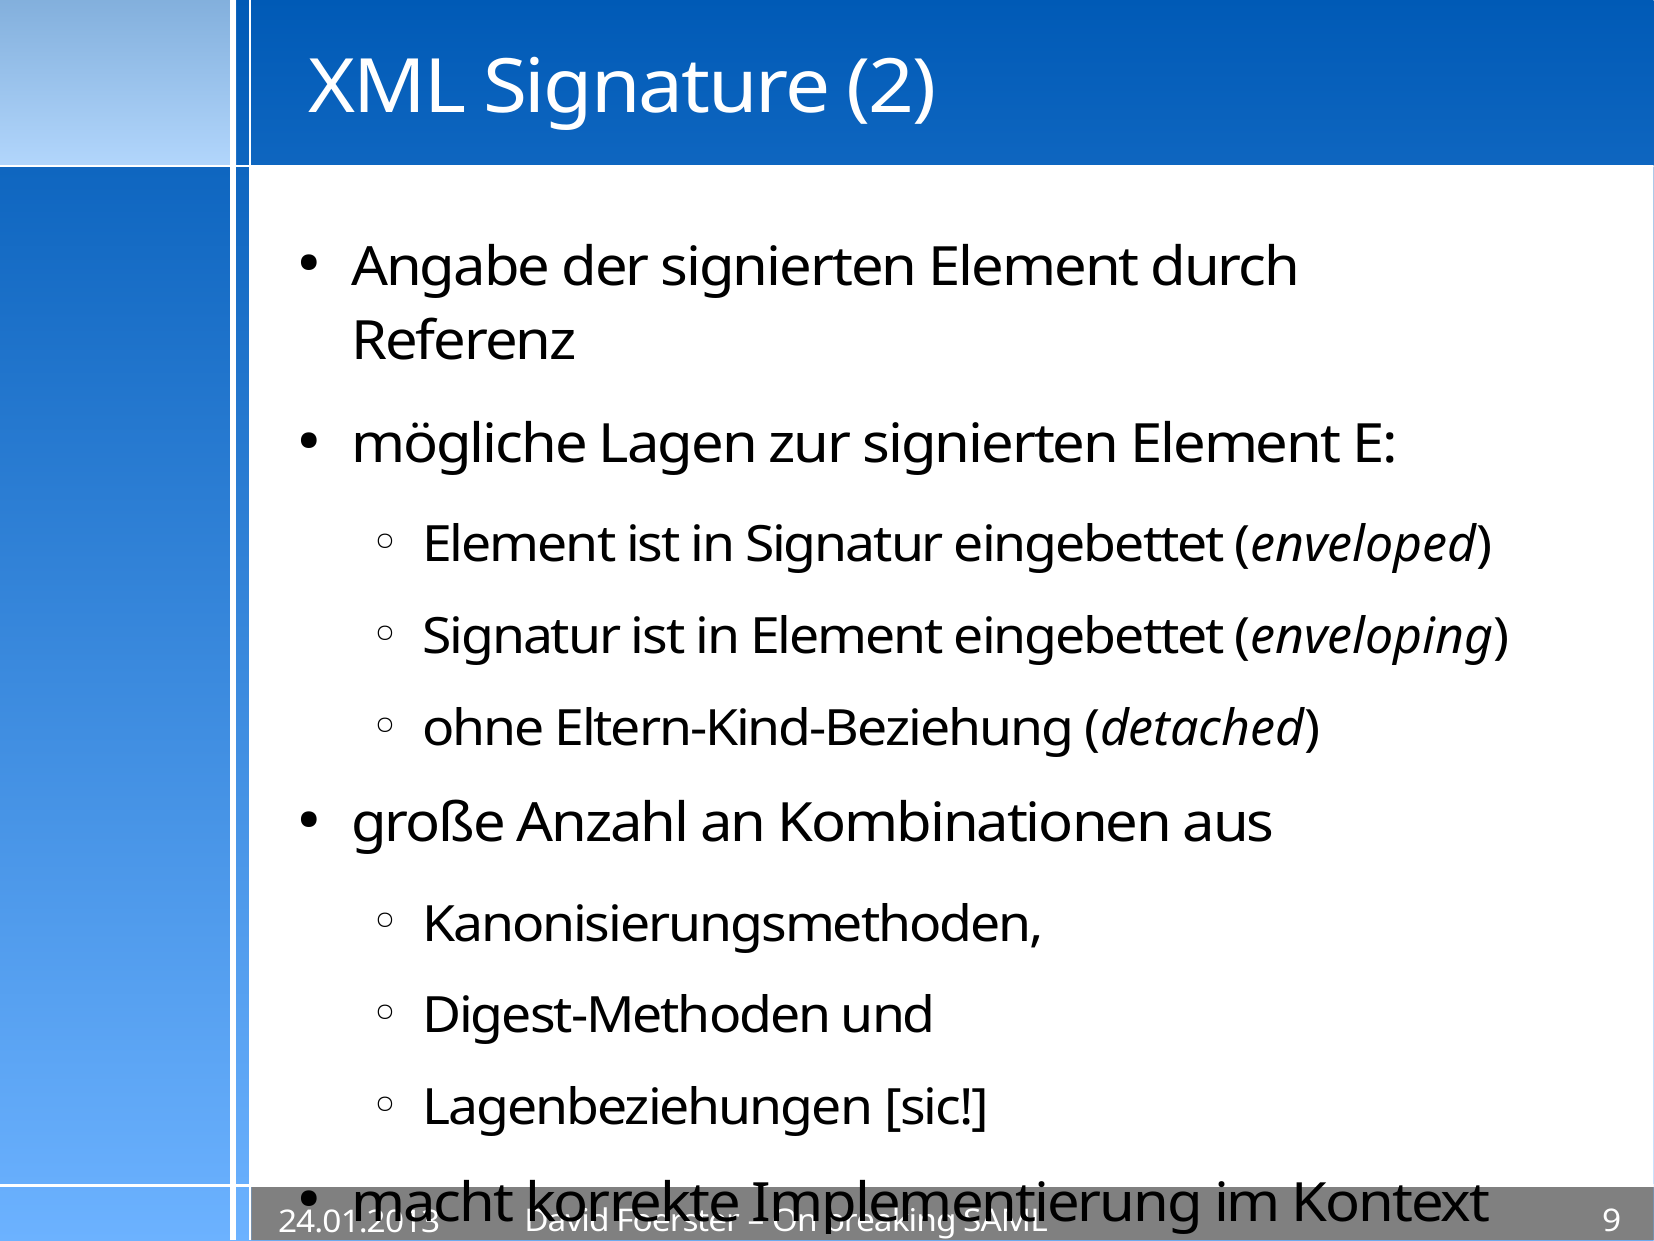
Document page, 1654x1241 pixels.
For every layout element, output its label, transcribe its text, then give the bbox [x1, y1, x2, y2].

title XML Signature (2) [273, 0, 1499, 167]
list Angabe der signierten Element durch Referenz mögliche Lagen zur signierten Element E: Element ist in Signatur eingebettet (enveloped) Signatur ist in Element eingebettet (enveloping) ohne Eltern-Kind-Beziehung (detached) große Anzahl an Kombinationen aus Kanonisierungsmethoden, Digest-Methoden und Lagenbeziehungen [sic!] macht korrekte Implementierung im Kontext schwierig [280, 227, 1536, 1123]
